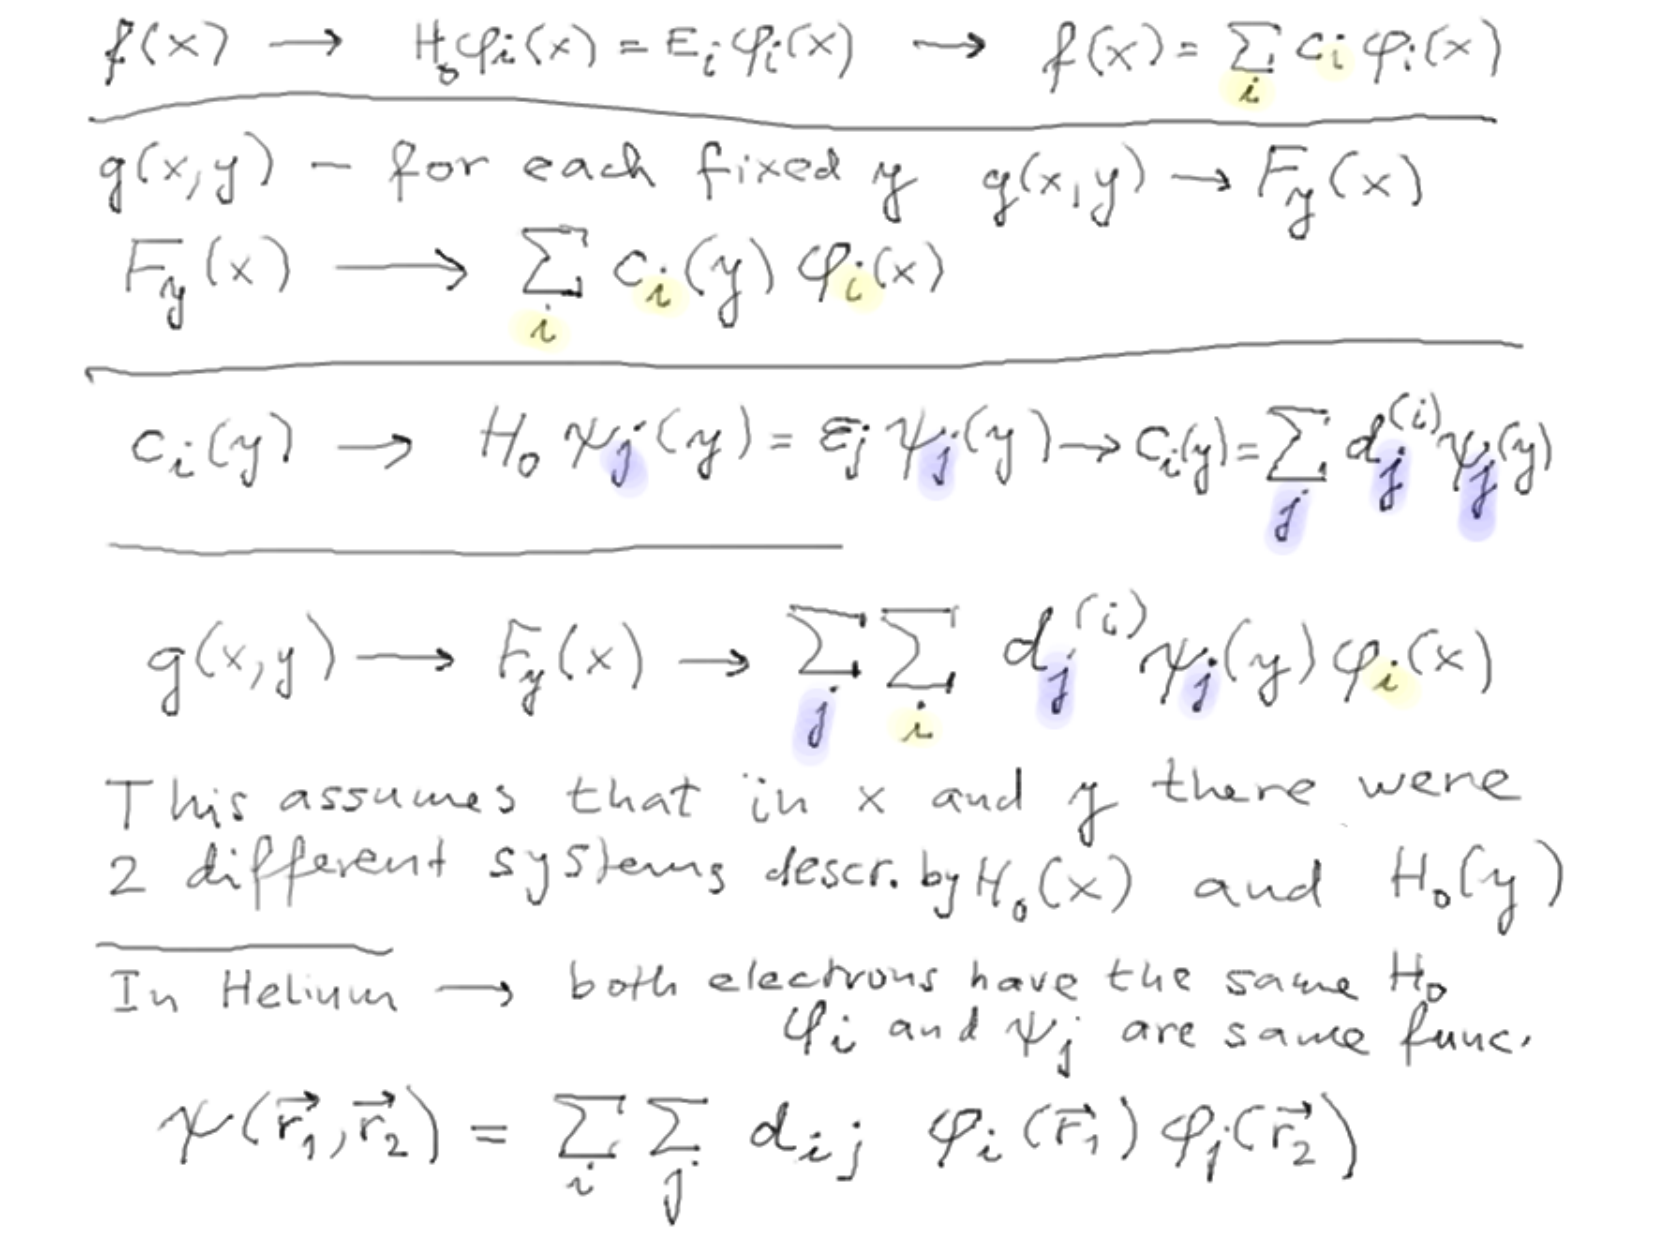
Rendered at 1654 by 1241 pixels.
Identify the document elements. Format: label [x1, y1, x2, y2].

picture [81, 0, 1571, 1238]
